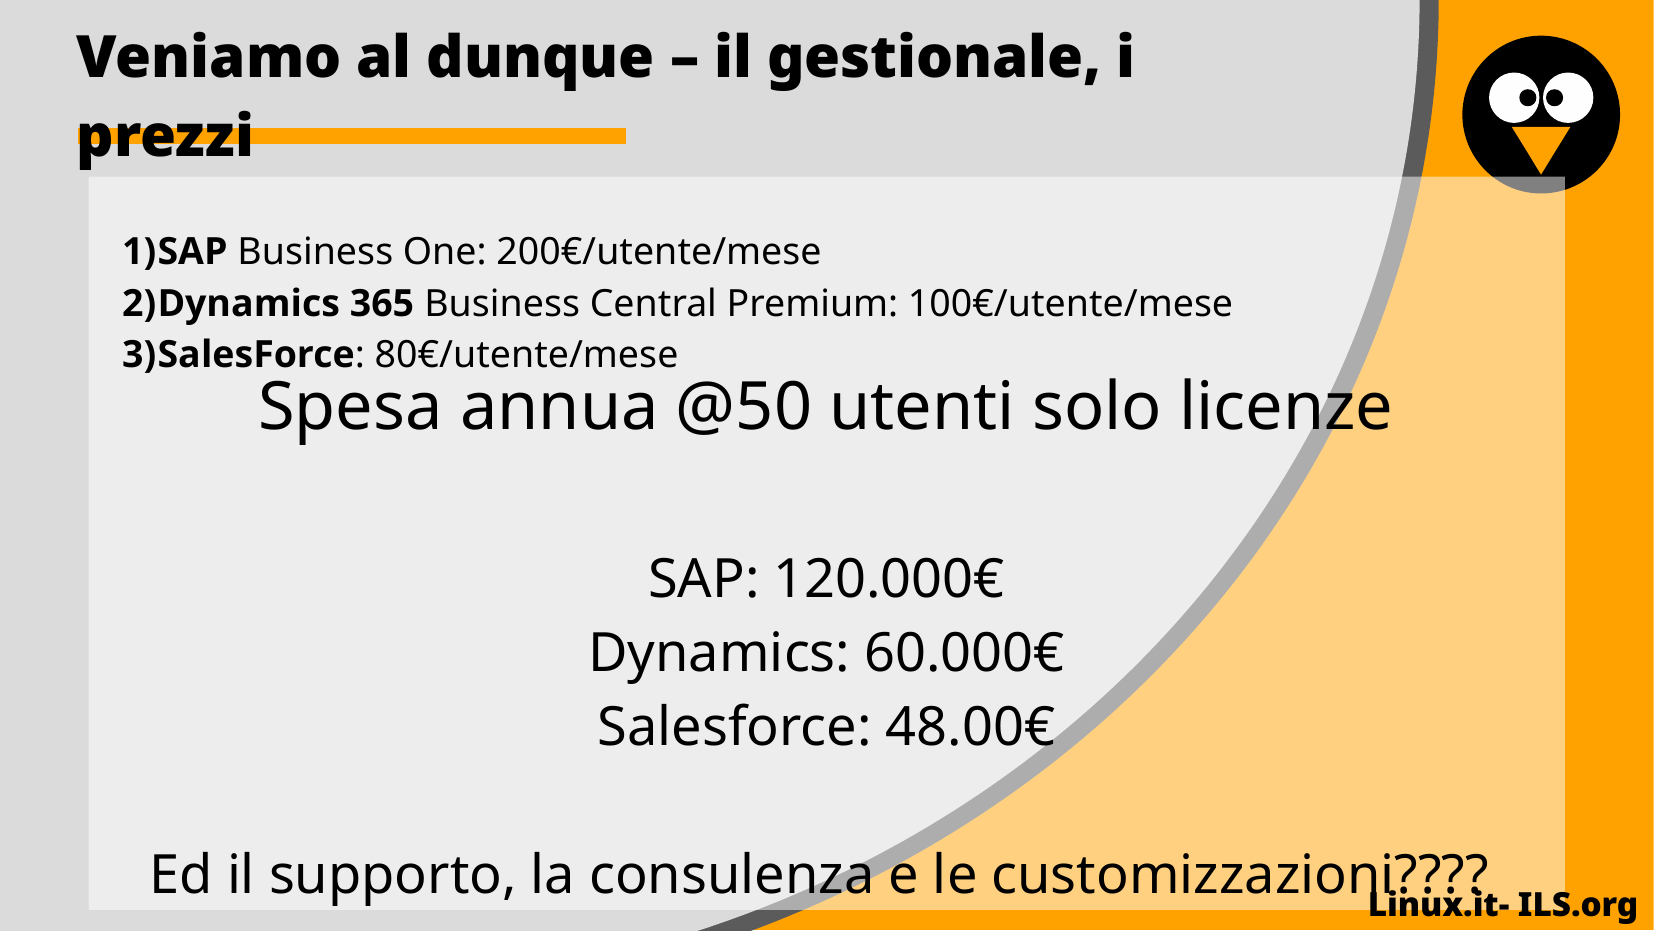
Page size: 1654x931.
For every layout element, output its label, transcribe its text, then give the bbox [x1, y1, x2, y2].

subtitle Spesa annua @50 utenti solo licenze SAP: 120.000€ Dynamics: 60.000€ Salesforce: 48.00€ Ed il supporto, la consulenza e le customizzazioni???? [88, 212, 1565, 874]
title Veniamo al dunque – il gestionale, i prezzi [76, 28, 1264, 161]
text_box SAP Business One: 200€/utente/mese Dynamics 365 Business Central Premium: 100€/utente/mese SalesForce: 80€/utente/mese [107, 217, 1247, 365]
text_box Linux.it- ILS.org [1346, 873, 1654, 927]
